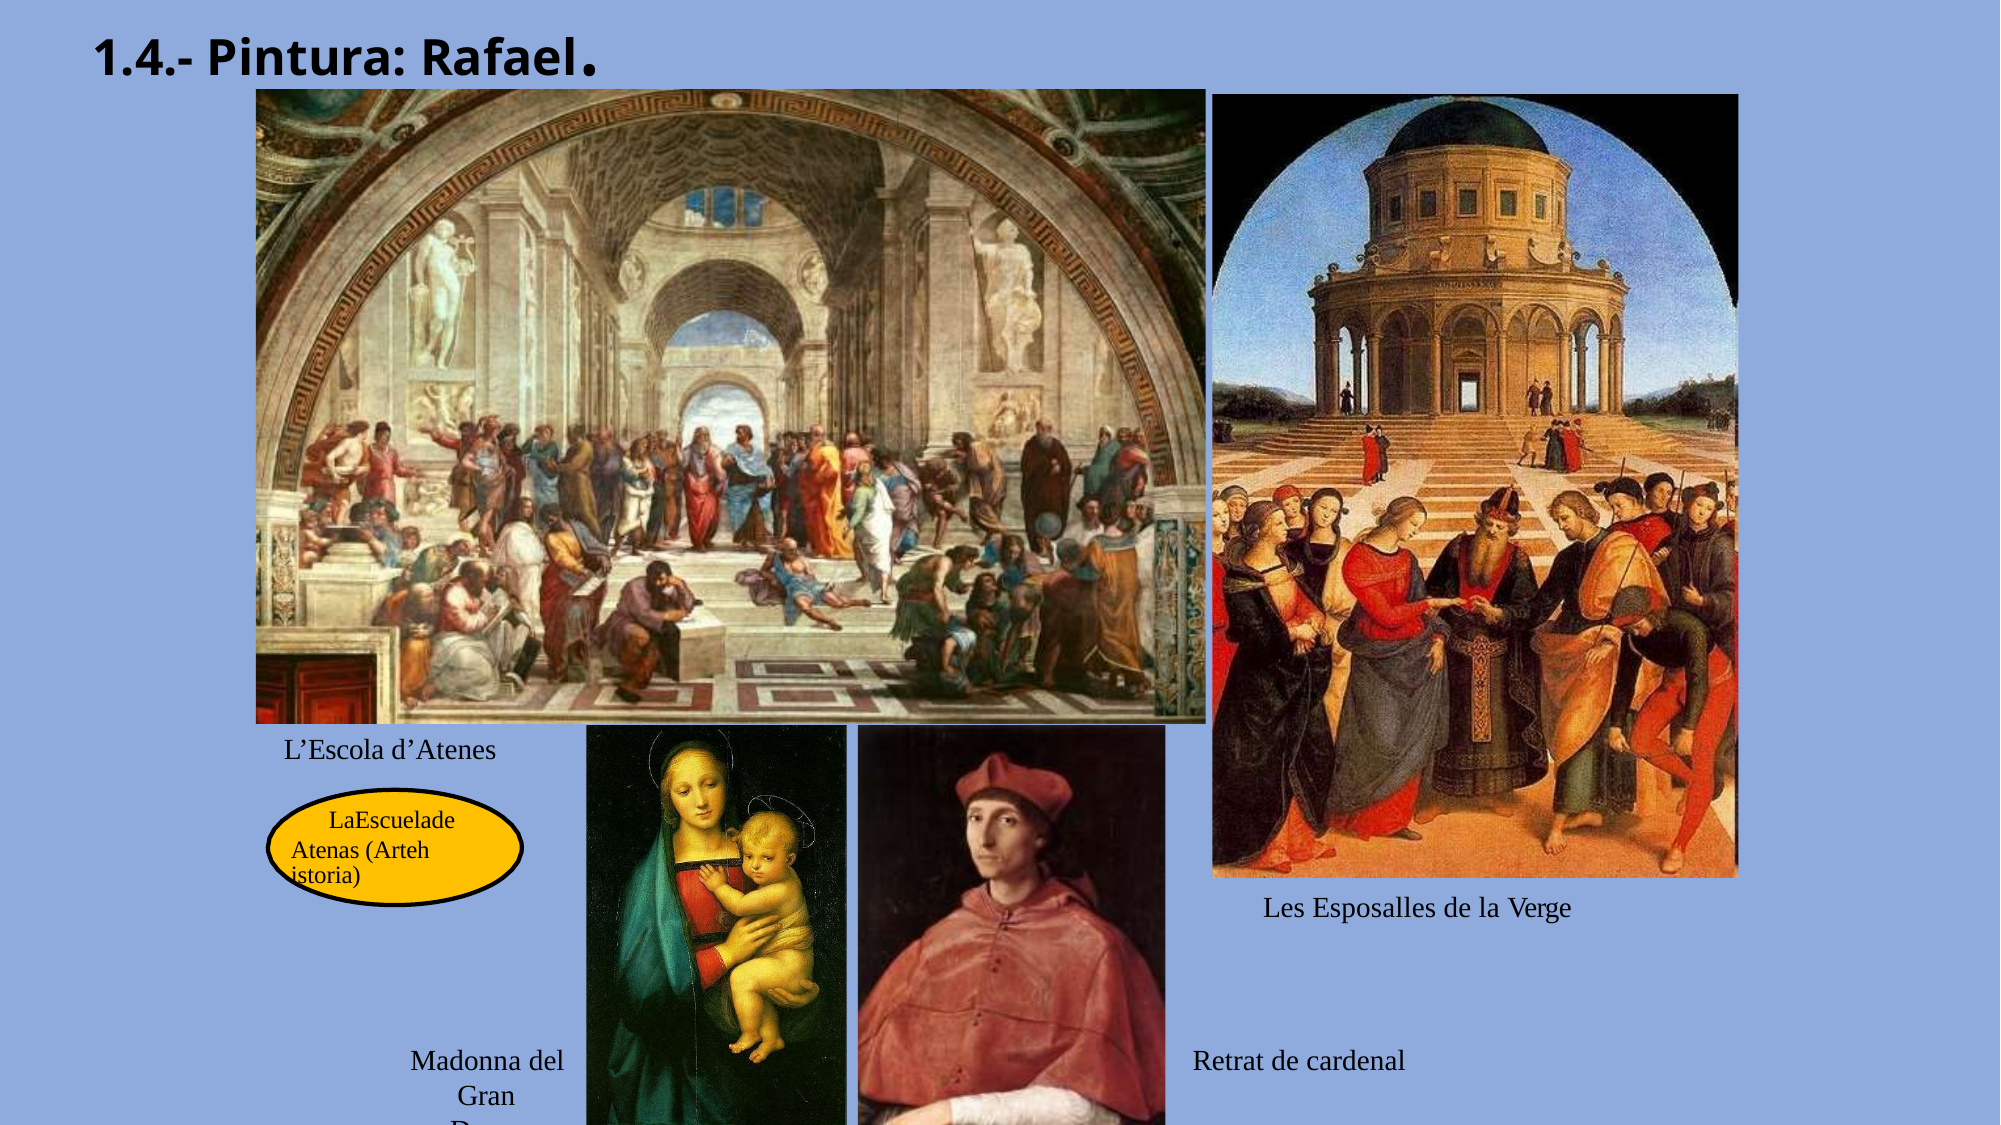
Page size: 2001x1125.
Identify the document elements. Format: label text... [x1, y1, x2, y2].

text_box Les Esposalles de la Verge [1261, 886, 1576, 925]
text_box [501, 820, 519, 875]
text_box [858, 725, 1165, 1125]
title 1.4.- Pintura: Rafael. [90, 0, 1343, 95]
text_box L’Escola d’Atenes La Escuela de Atenas (Artehistoria) [280, 727, 501, 895]
text_box [586, 725, 847, 1125]
text_box [335, 895, 455, 902]
text_box [1212, 94, 1738, 878]
text_box [256, 90, 1206, 723]
text_box Retrat de cardenal [1190, 1039, 1408, 1078]
text_box Madonna del Gran Duc [408, 1039, 567, 1114]
text_box [271, 828, 280, 867]
